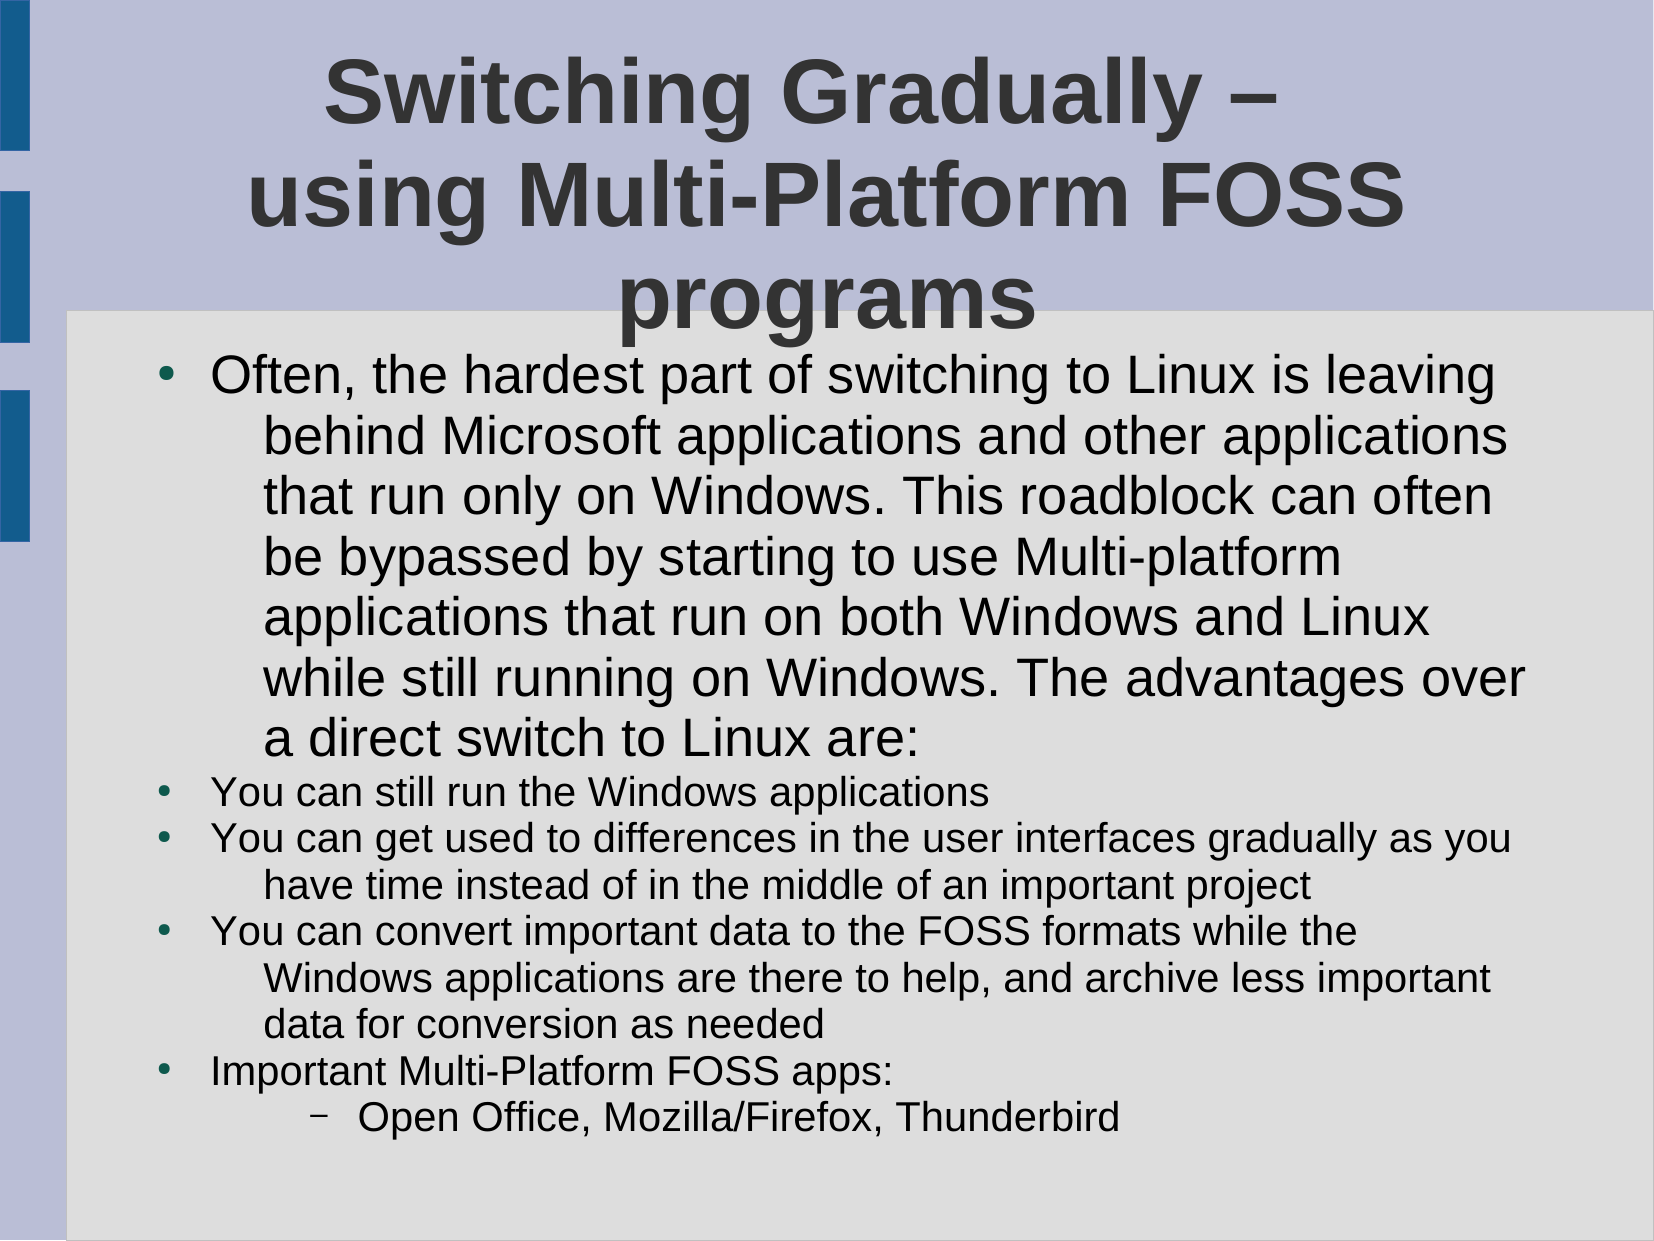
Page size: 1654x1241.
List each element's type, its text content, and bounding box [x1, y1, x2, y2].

title Switching Gradually – using Multi-Platform FOSS programs [121, 40, 1534, 344]
list Often, the hardest part of switching to Linux is leaving behind Microsoft applications and other applications that run only on Windows. This roadblock can often be bypassed by starting to use Multi-platform applications that run on both Windows and Linux while still running on Windows. The advantages over a direct switch to Linux are: You can still run the Windows applications You can get used to differences in the user interfaces gradually as you have time instead of in the middle of an important project You can convert important data to the FOSS formats while the Windows applications are there to help, and archive less important data for conversion as needed Important Multi-Platform FOSS apps: Open Office, Mozilla/Firefox, Thunderbird [121, 344, 1534, 1141]
